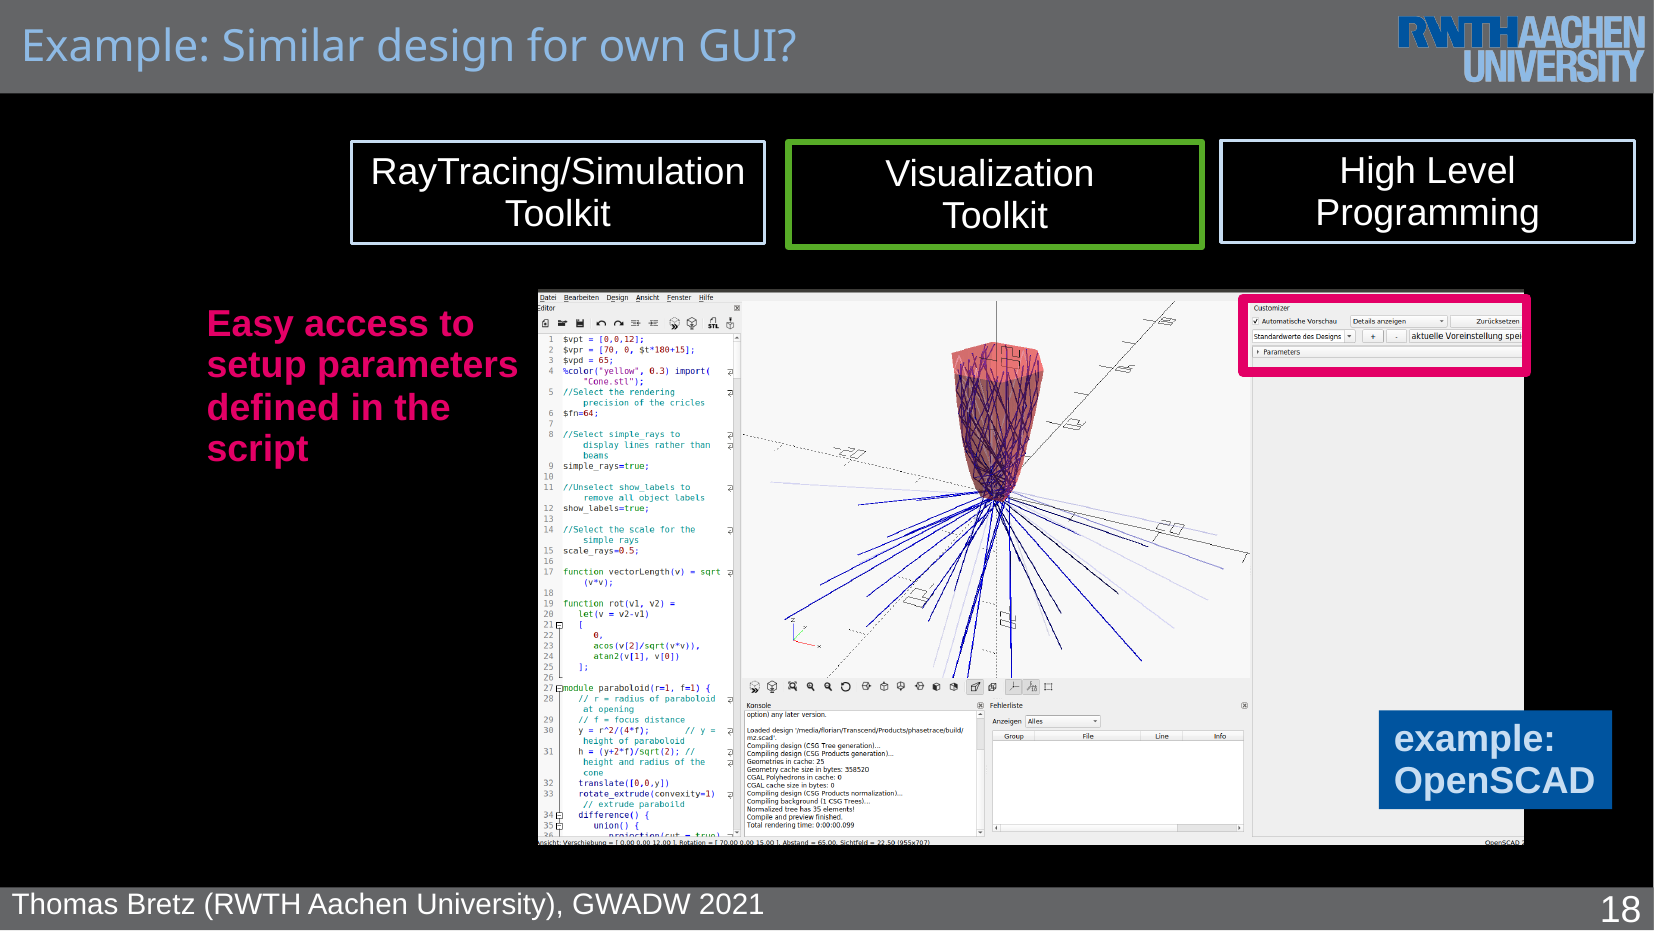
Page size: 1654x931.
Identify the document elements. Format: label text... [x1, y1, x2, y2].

picture [1248, 303, 1522, 367]
picture [1363, 0, 1654, 113]
text_box Easy access to setup parameters defined in the script [191, 294, 559, 478]
text_box High Level Programming [1220, 140, 1635, 243]
picture [538, 289, 1524, 845]
text_box example: OpenSCAD [1378, 710, 1613, 810]
text_box Visualization Toolkit [788, 141, 1202, 247]
text_box RayTracing/Simulation Toolkit [351, 141, 765, 244]
title Example: Similar design for own GUI? [20, 7, 1510, 82]
